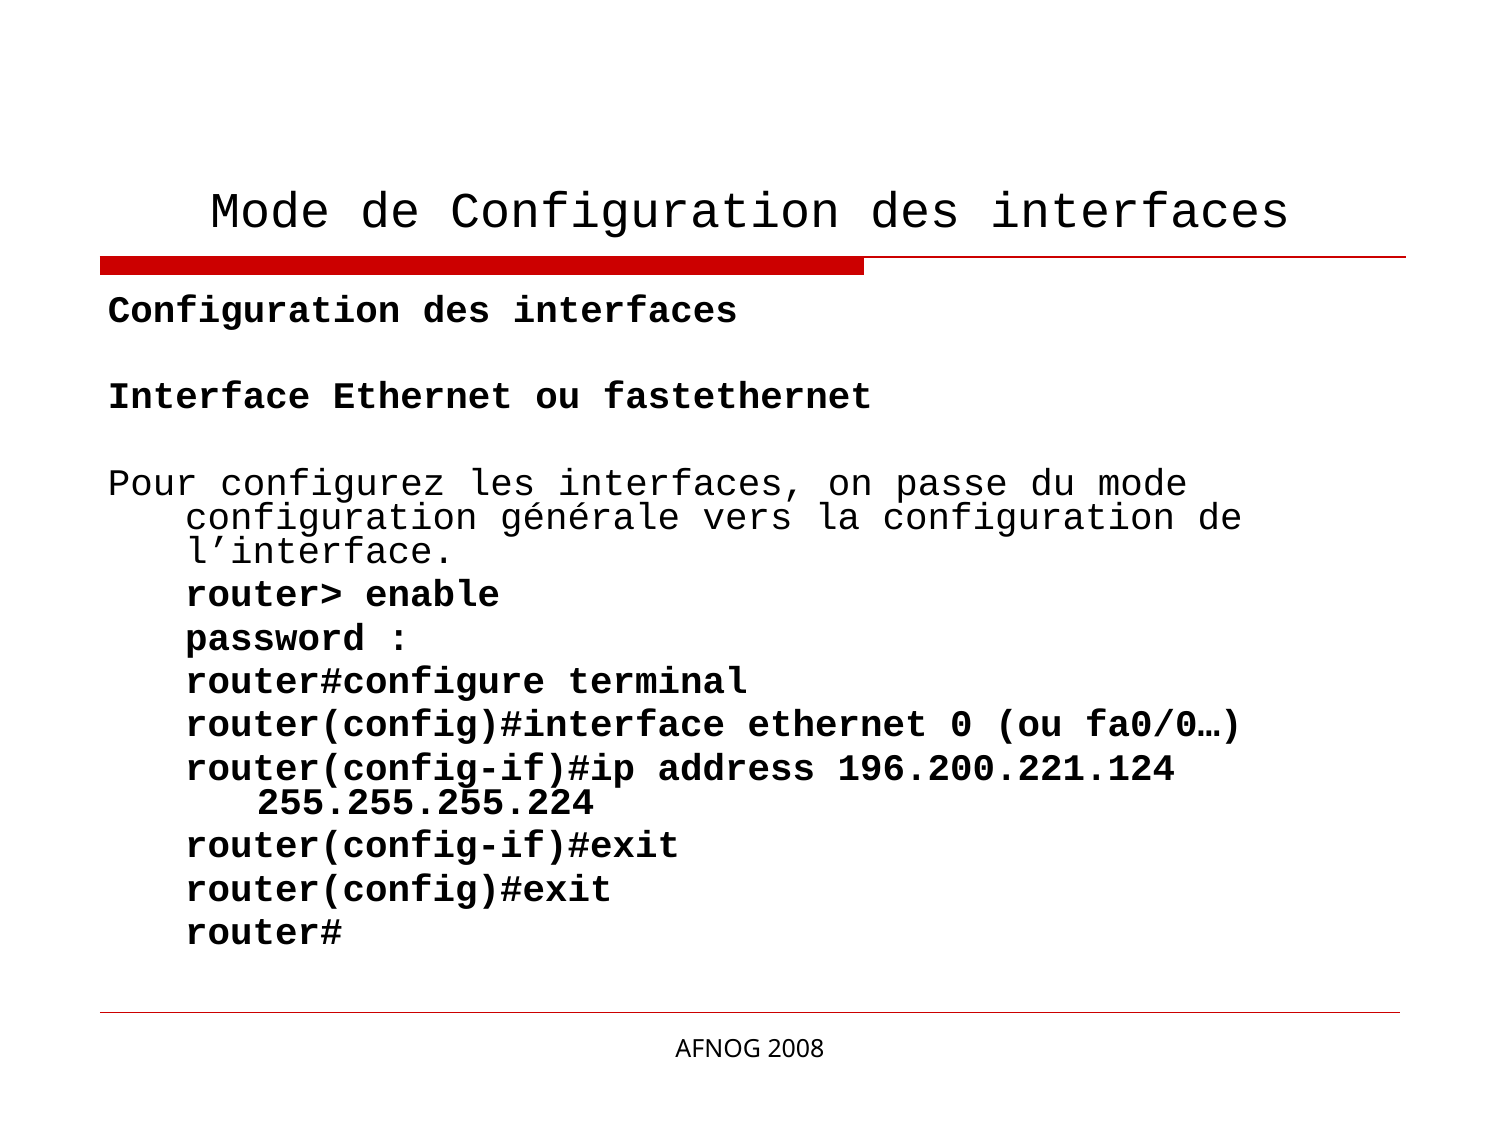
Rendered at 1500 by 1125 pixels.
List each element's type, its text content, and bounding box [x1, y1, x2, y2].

list Configuration des interfaces Interface Ethernet ou fastethernet Pour configurez les interfaces, on passe du mode configuration générale vers la configuration de l’interface. router> enable password : router#configure terminal router(config)#interface ethernet 0 (ou fa0/0…) router(config-if)#ip address 196.200.221.124 255.255.255.224 router(config-if)#exit router(config)#exit router# [92, 287, 1406, 990]
title Mode de Configuration des interfaces [94, 49, 1407, 250]
text_box AFNOG 2008 [512, 1024, 988, 1103]
